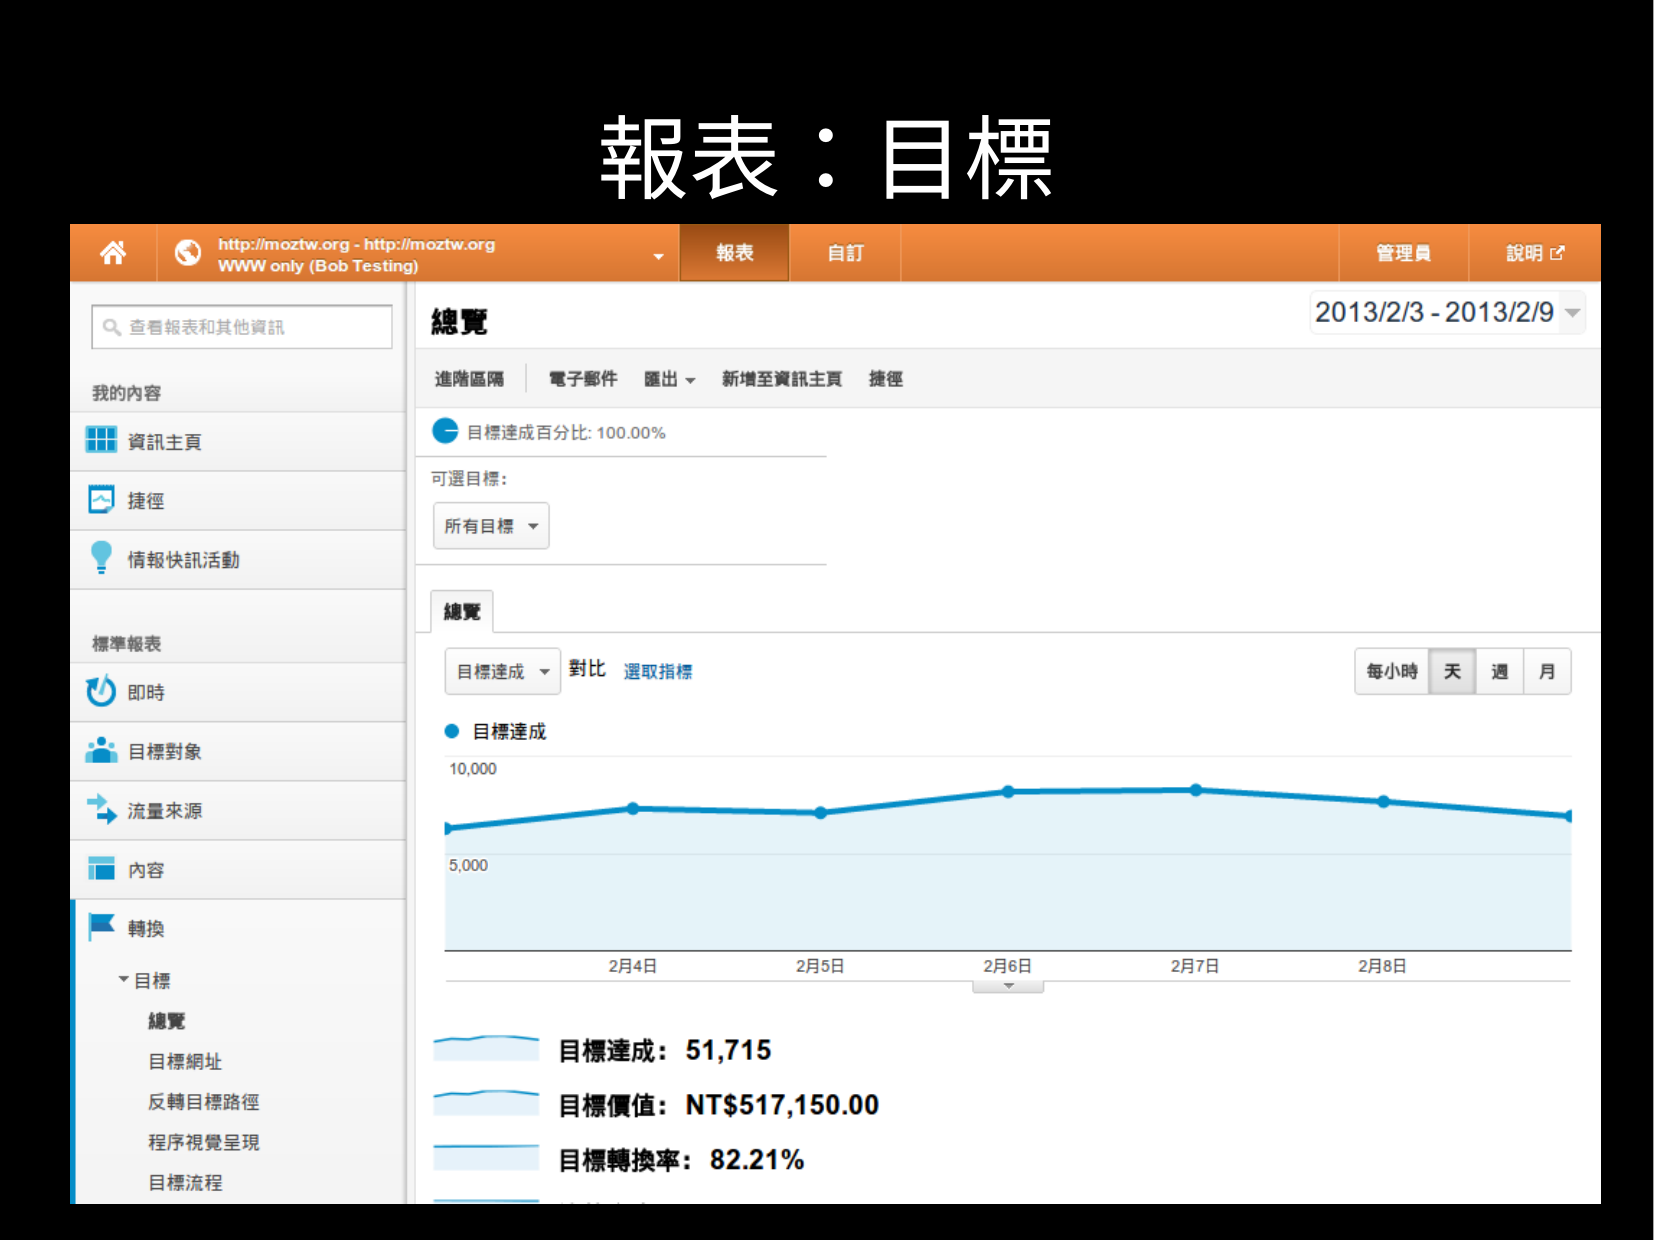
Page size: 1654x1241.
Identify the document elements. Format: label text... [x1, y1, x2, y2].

title 報表：目標 [82, 49, 1571, 224]
picture [70, 224, 1601, 1204]
